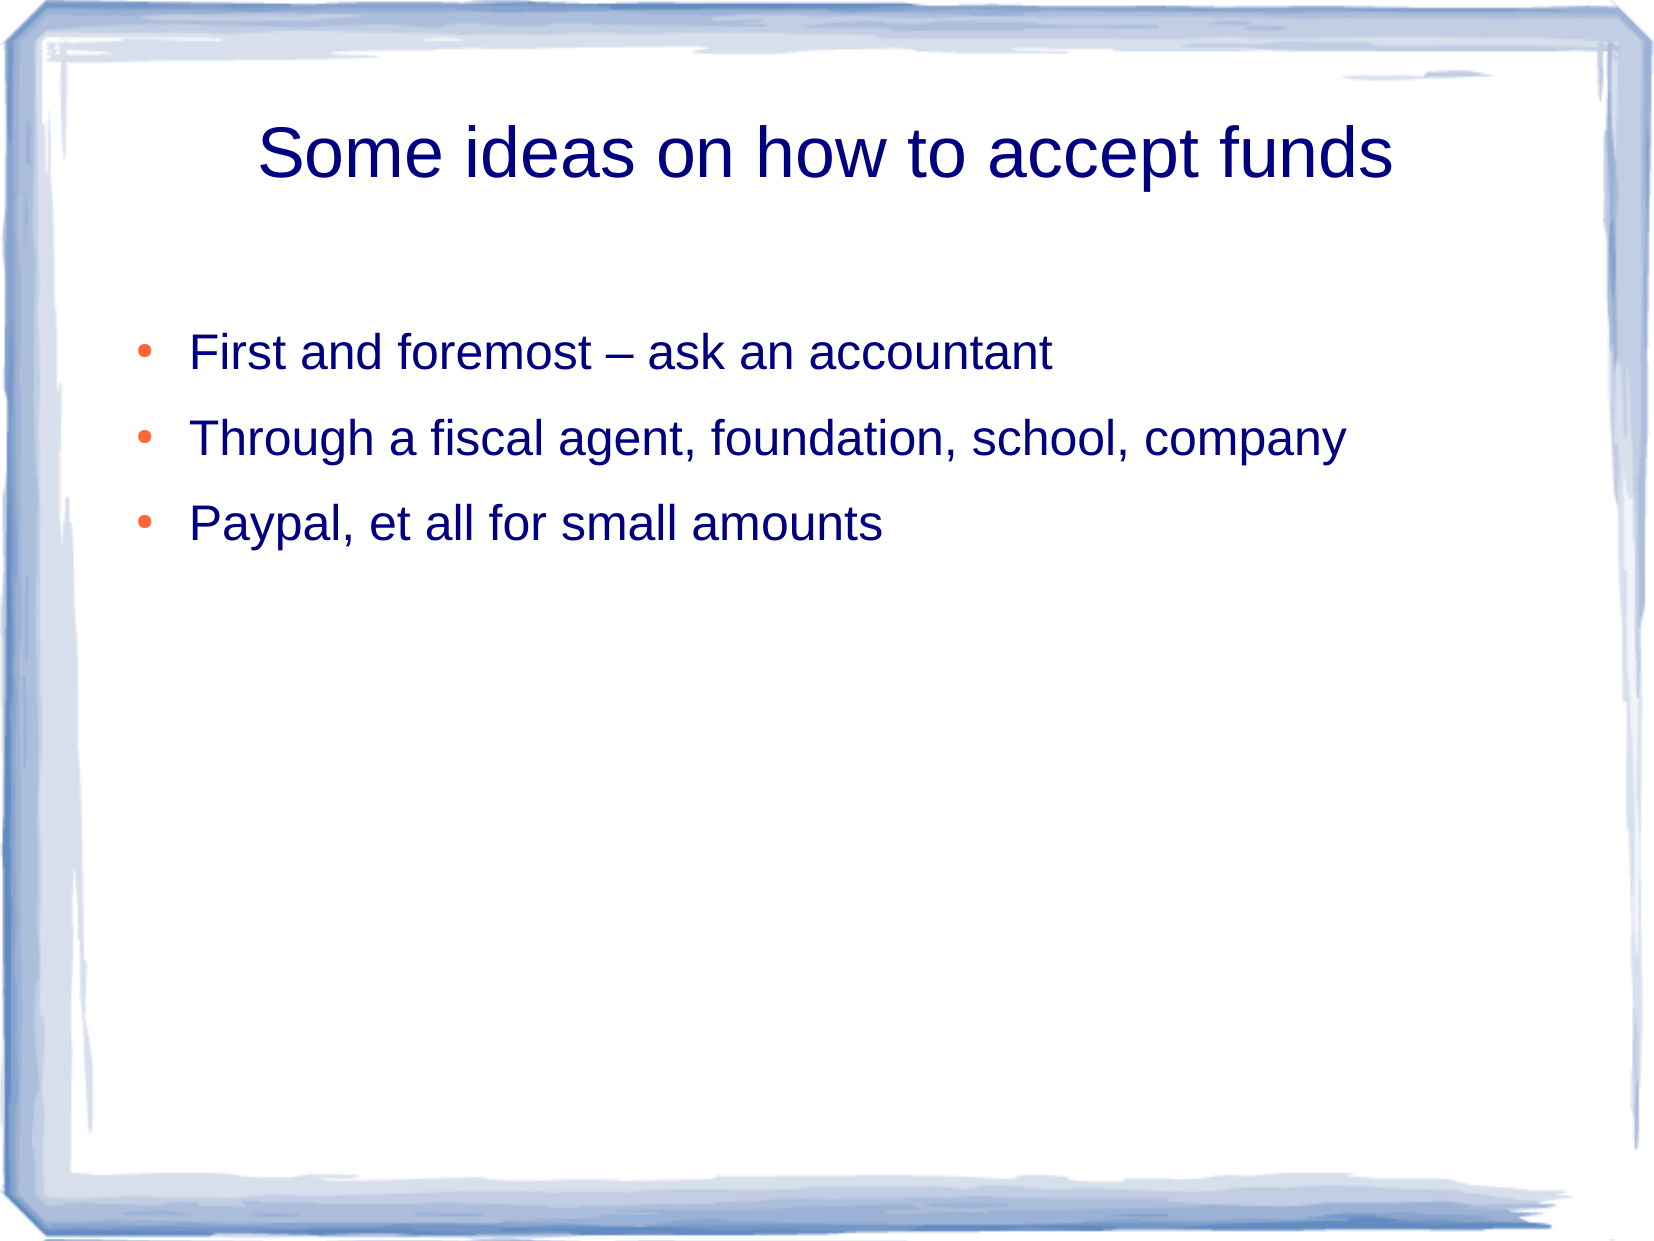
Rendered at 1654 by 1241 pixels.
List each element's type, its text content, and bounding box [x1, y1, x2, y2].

list First and foremost – ask an accountant Through a fiscal agent, foundation, school, company Paypal, et all for small amounts [118, 324, 1571, 1004]
picture [0, 0, 1654, 1241]
title Some ideas on how to accept funds [82, 49, 1571, 257]
